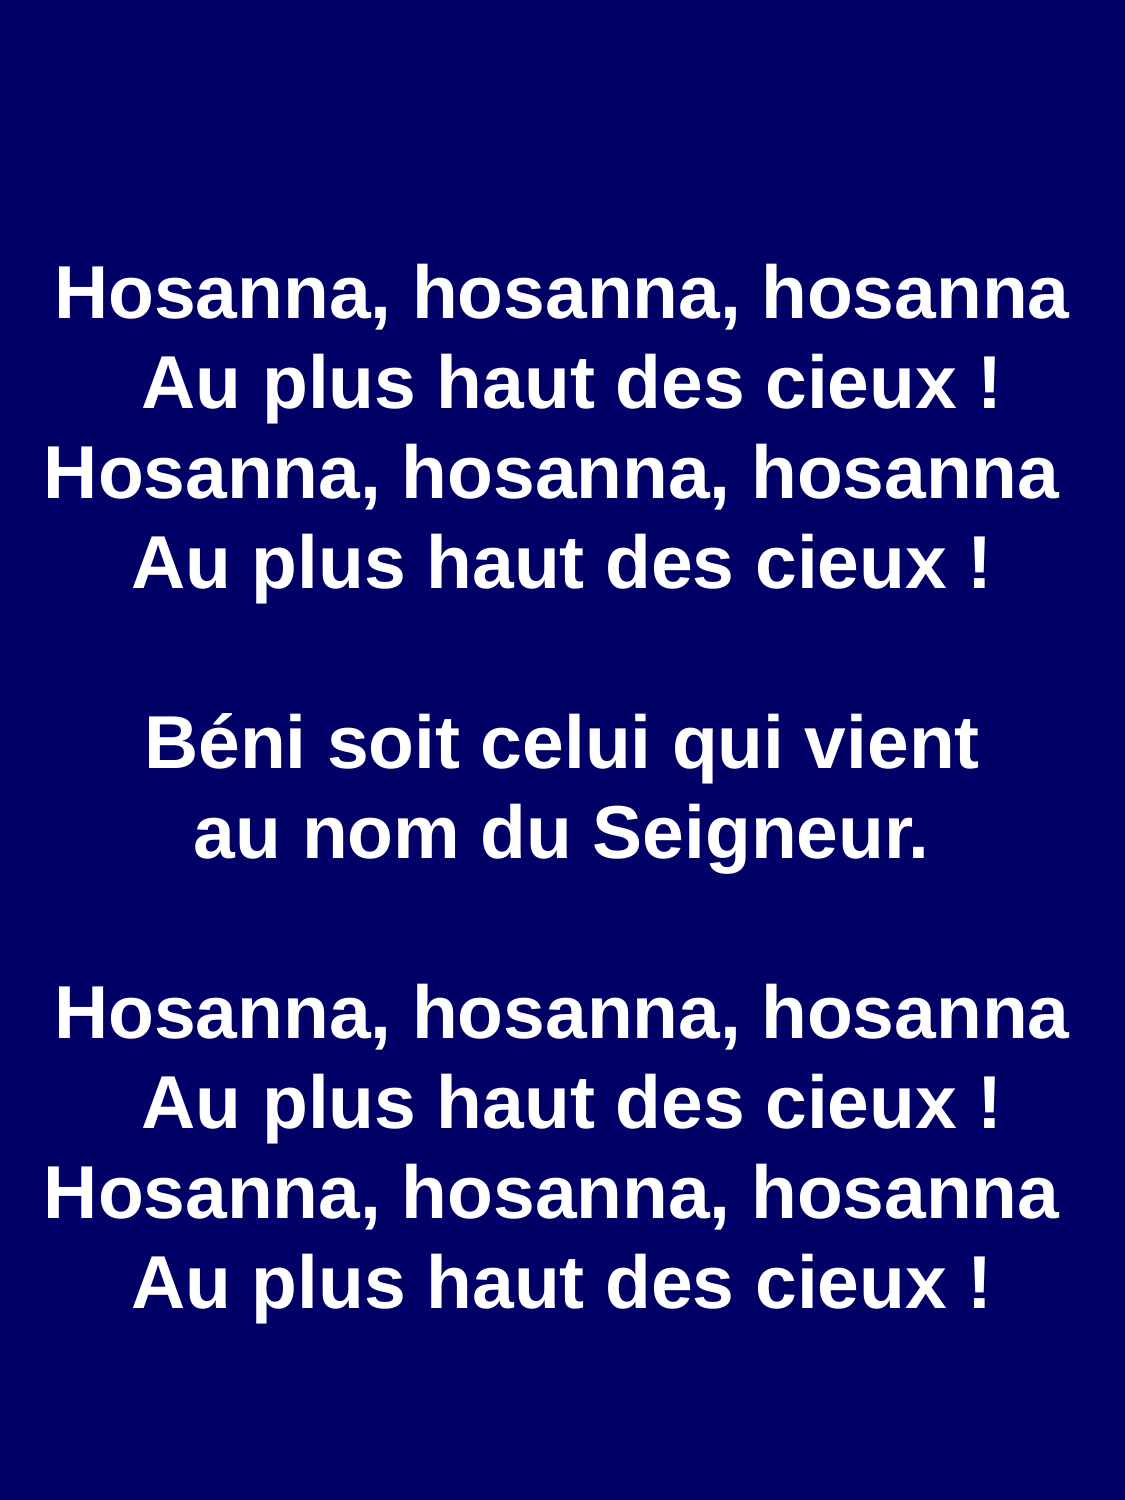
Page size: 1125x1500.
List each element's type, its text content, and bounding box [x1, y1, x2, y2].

text_box Hosanna, hosanna, hosanna Au plus haut des cieux ! Hosanna, hosanna, hosanna Au plus haut des cieux ! Béni soit celui qui vient au nom du Seigneur. Hosanna, hosanna, hosanna Au plus haut des cieux ! Hosanna, hosanna, hosanna Au plus haut des cieux ! [0, 236, 1125, 1332]
